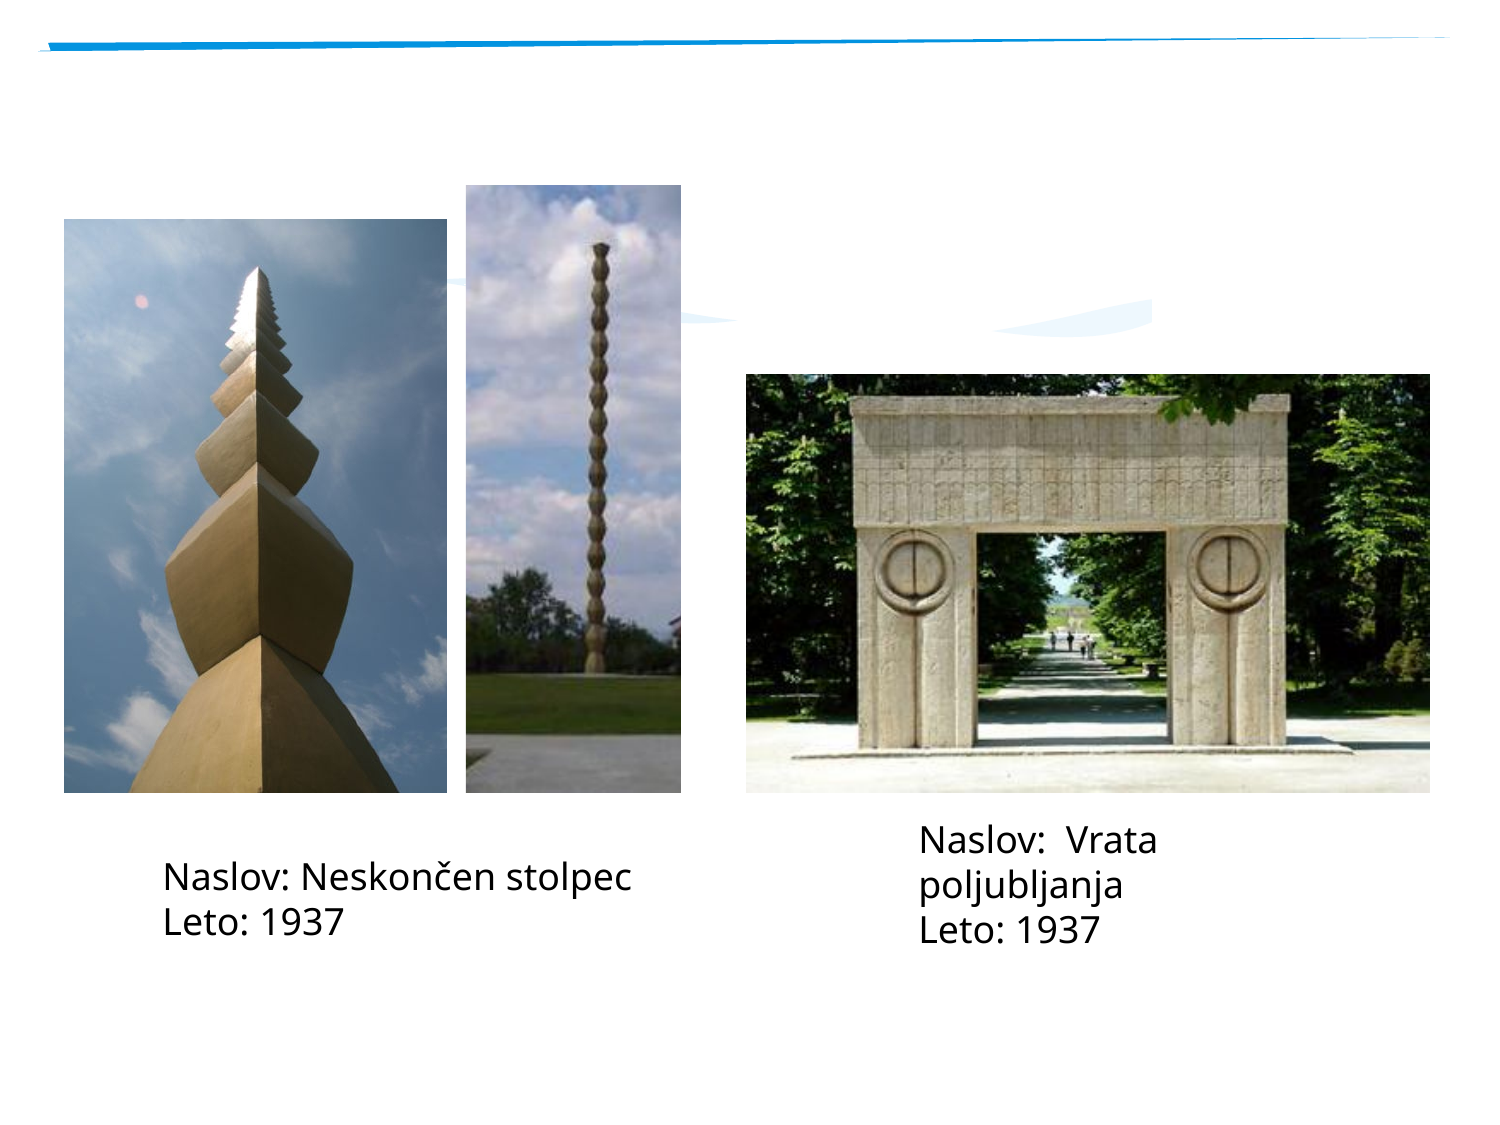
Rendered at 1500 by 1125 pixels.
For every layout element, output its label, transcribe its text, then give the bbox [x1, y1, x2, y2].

text_box Naslov: Neskončen stolpec Leto: 1937 [147, 845, 668, 951]
picture [746, 374, 1430, 793]
picture [465, 185, 681, 793]
picture [64, 219, 447, 793]
text_box Naslov: Vrata poljubljanja Leto: 1937 [903, 809, 1317, 959]
